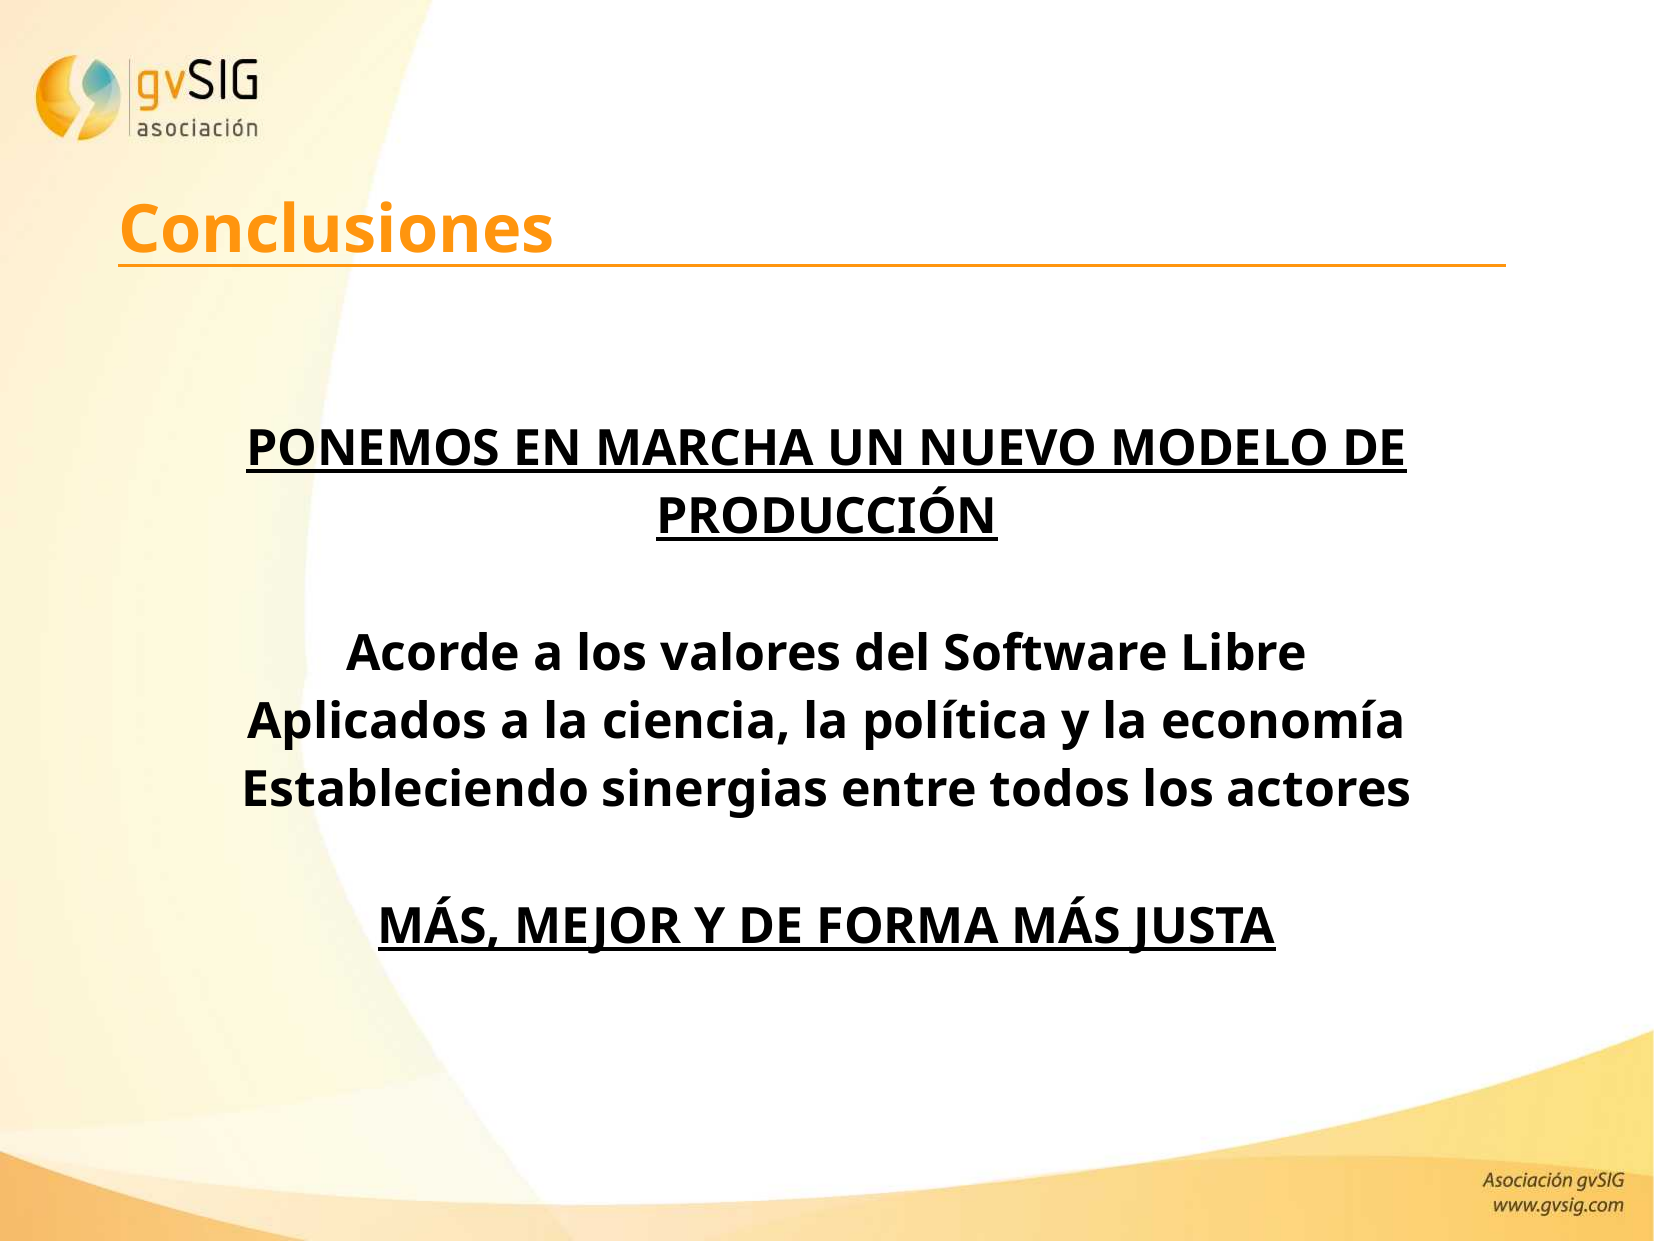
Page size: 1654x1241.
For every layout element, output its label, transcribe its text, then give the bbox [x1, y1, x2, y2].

title Conclusiones [118, 177, 1607, 276]
title PONEMOS EN MARCHA UN NUEVO MODELO DE PRODUCCIÓN Acorde a los valores del Software Libre Aplicados a la ciencia, la política y la economía Estableciendo sinergias entre todos los actores MÁS, MEJOR Y DE FORMA MÁS JUSTA [88, 295, 1565, 1075]
picture [0, 0, 1654, 1241]
